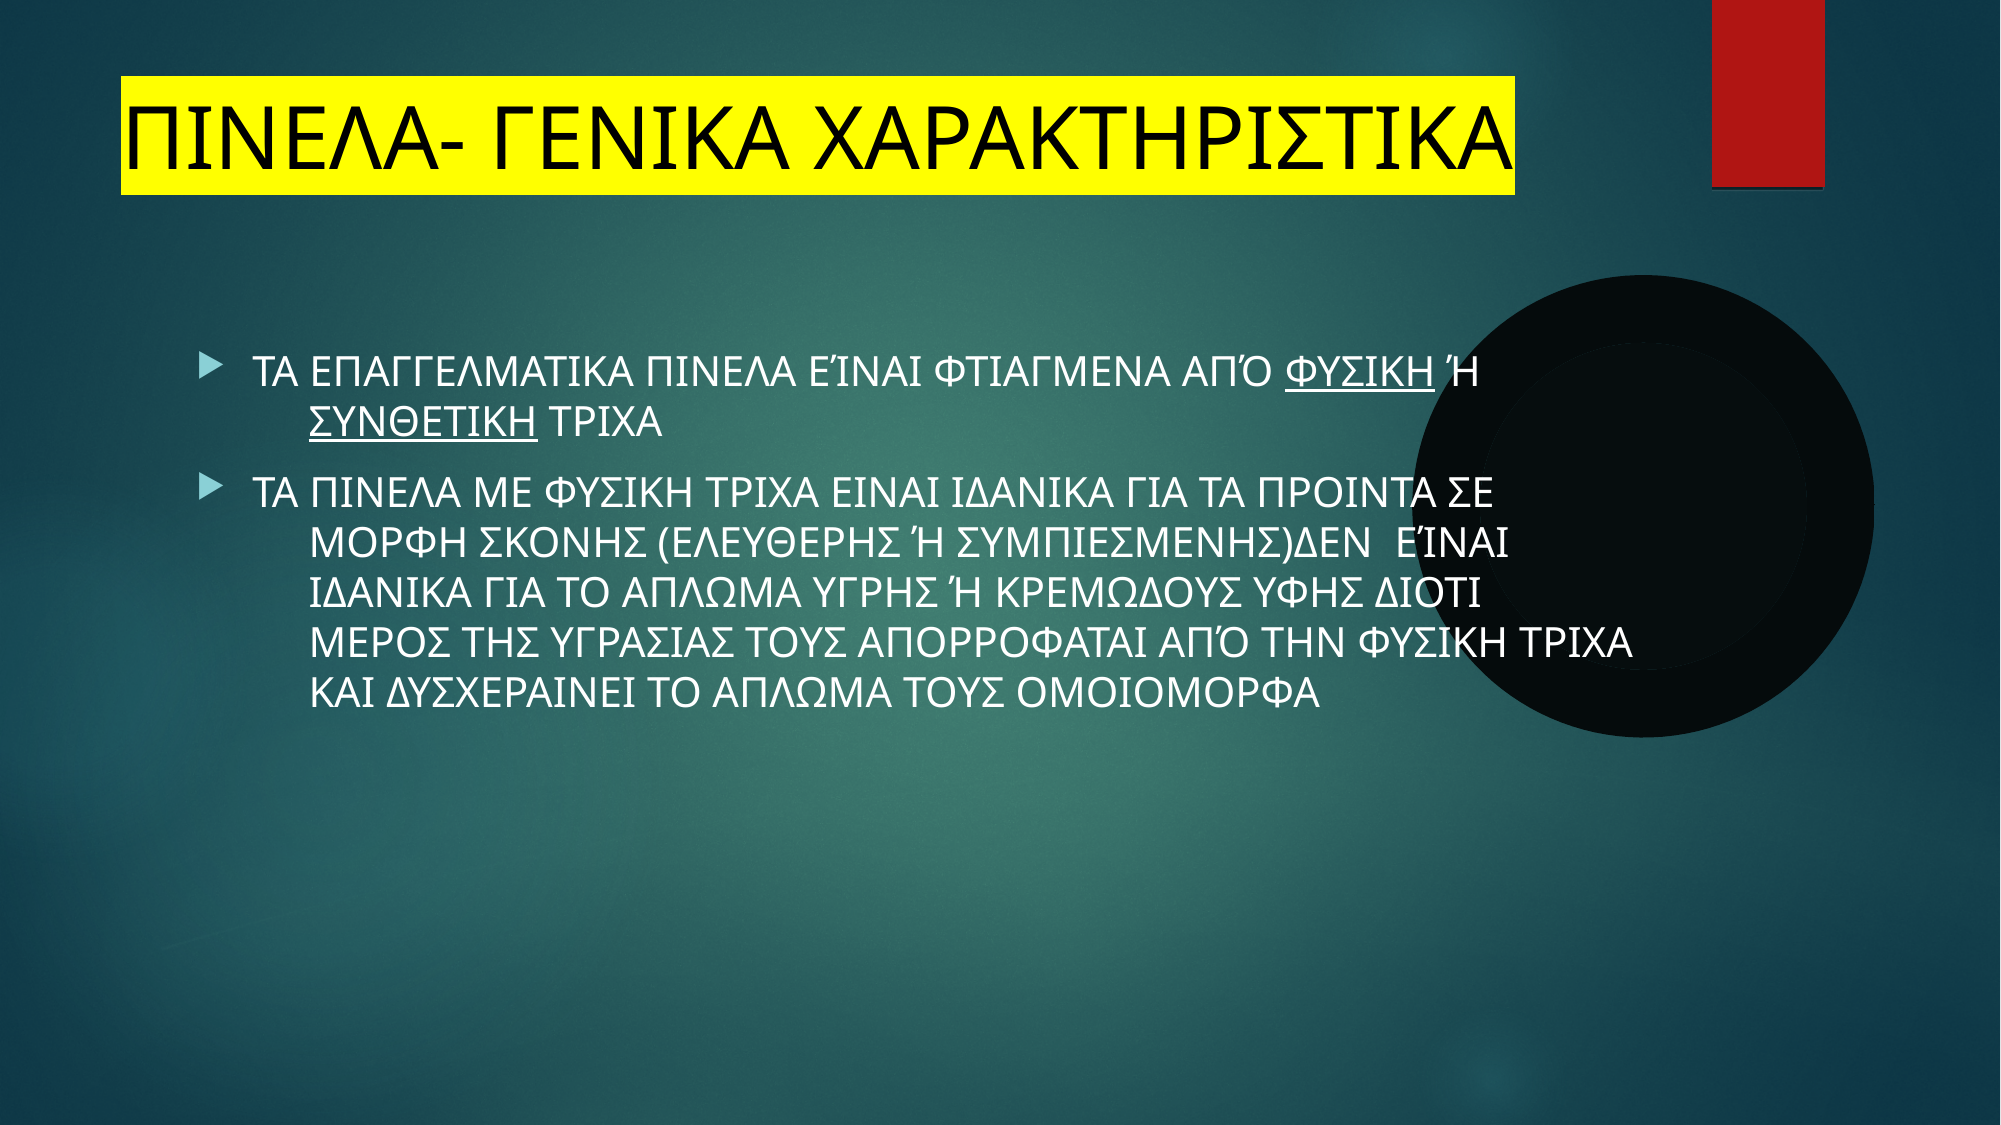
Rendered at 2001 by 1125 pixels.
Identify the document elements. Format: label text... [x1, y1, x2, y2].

list ΤΑ ΕΠΑΓΓΕΛΜΑΤΙΚΑ ΠΙΝΕΛΑ ΕΊΝΑΙ ΦΤΙΑΓΜΕΝΑ ΑΠΌ ΦΥΣΙΚΗ Ή ΣΥΝΘΕΤΙΚΗ ΤΡΙΧΑ ΤΑ ΠΙΝΕΛΑ ΜΕ ΦΥΣΙΚΗ ΤΡΙΧΑ ΕΙΝΑΙ ΙΔΑΝΙΚΑ ΓΙΑ ΤΑ ΠΡΟΙΝΤΑ ΣΕ ΜΟΡΦΗ ΣΚΟΝΗΣ (ΕΛΕΥΘΕΡΗΣ Ή ΣΥΜΠΙΕΣΜΕΝΗΣ)ΔΕΝ ΕΊΝΑΙ ΙΔΑΝΙΚΑ ΓΙΑ ΤΟ ΑΠΛΩΜΑ ΥΓΡΗΣ Ή ΚΡΕΜΩΔΟΥΣ ΥΦΗΣ ΔΙΟΤΙ ΜΕΡΟΣ ΤΗΣ ΥΓΡΑΣΙΑΣ ΤΟΥΣ ΑΠΟΡΡΟΦΑΤΑΙ ΑΠΌ ΤΗΝ ΦΥΣΙΚΗ ΤΡΙΧΑ ΚΑΙ ΔΥΣΧΕΡΑΙΝΕΙ ΤΟ ΑΠΛΩΜΑ ΤΟΥΣ ΟΜΟΙΟΜΟΡΦΑ [181, 336, 1649, 794]
title ΠΙΝΕΛΑ- ΓΕΝΙΚΑ ΧΑΡΑΚΤΗΡΙΣΤΙΚΑ [106, 74, 1649, 214]
